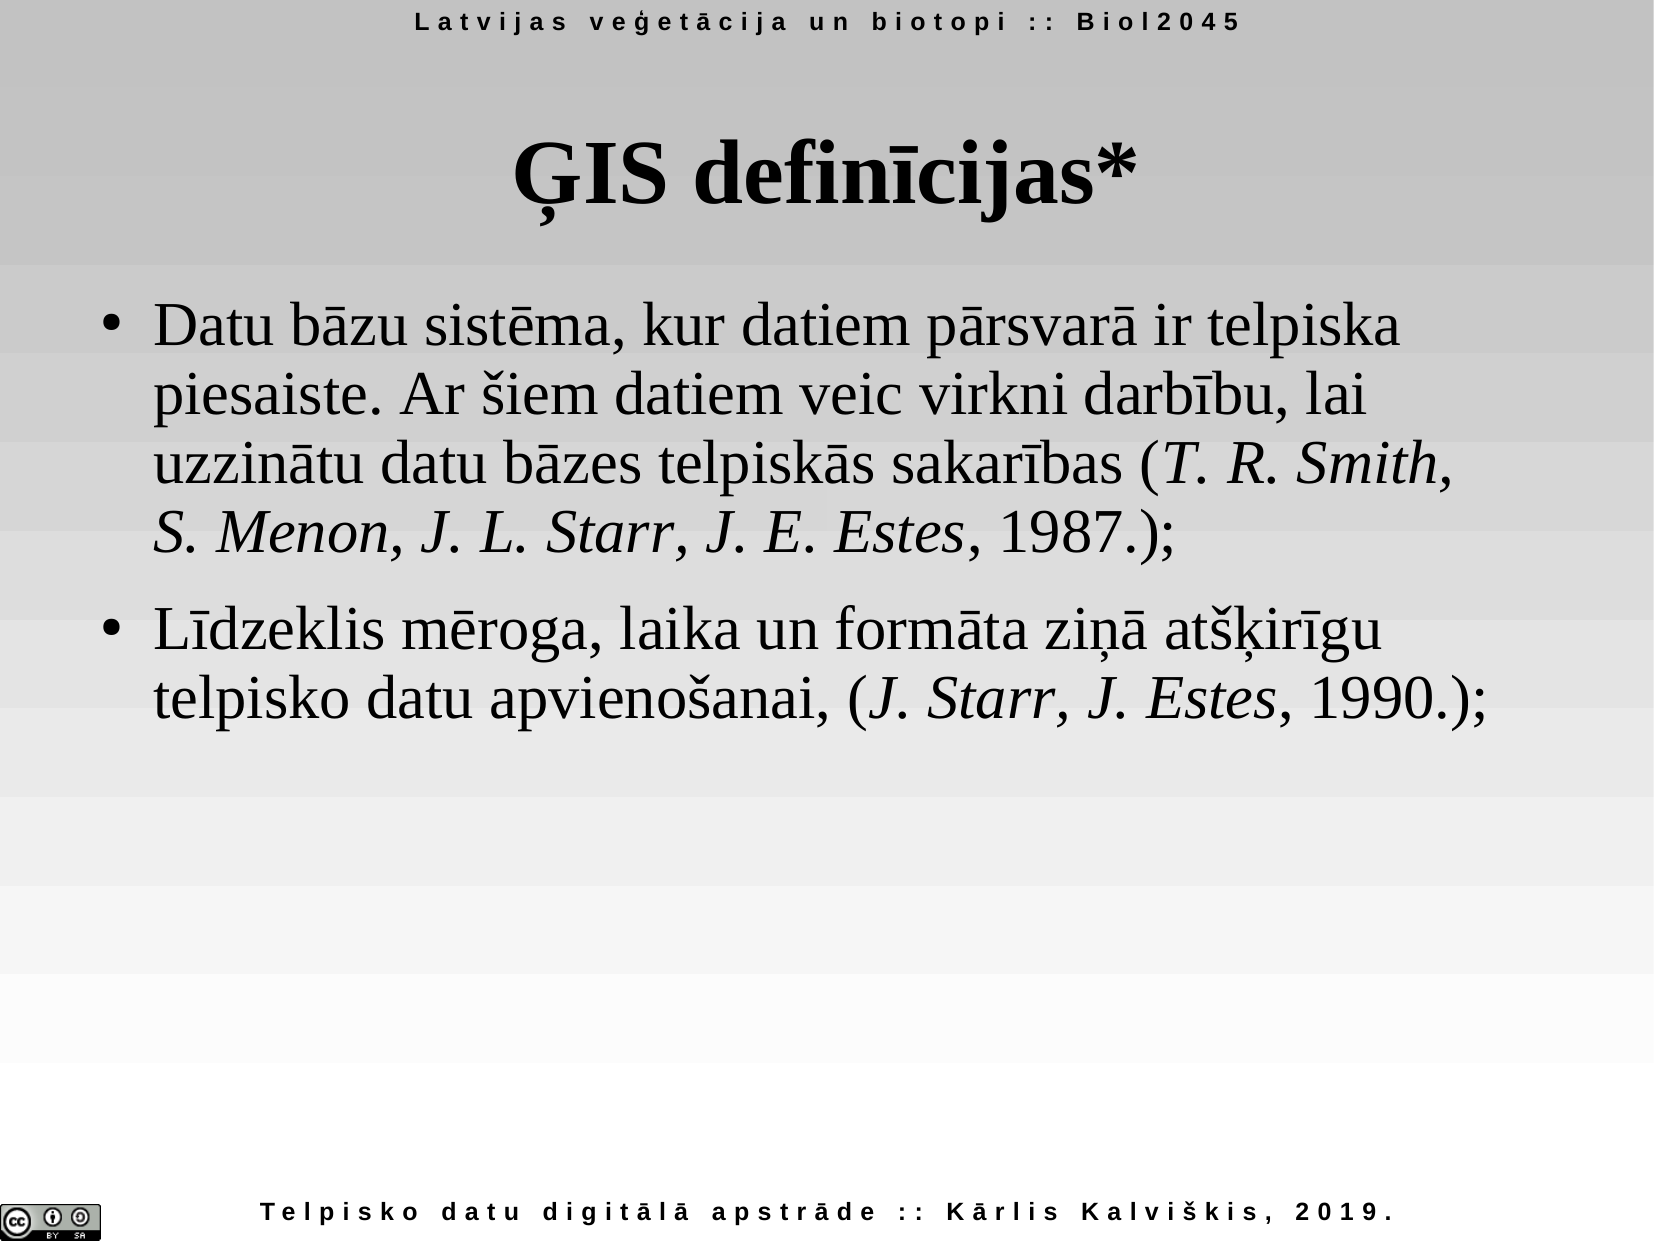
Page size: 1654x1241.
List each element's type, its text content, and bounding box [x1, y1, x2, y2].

title ĢIS definīcijas* [29, 49, 1625, 296]
list Datu bāzu sistēma, kur datiem pārsvarā ir telpiska piesaiste. Ar šiem datiem veic virkni darbību, lai uzzinātu datu bāzes telpiskās sakarības (T. R. Smith, S. Menon, J. L. Starr, J. E. Estes, 1987.); Līdzeklis mēroga, laika un formāta ziņā atšķirīgu telpisko datu apvienošanai, (J. Starr, J. Estes, 1990.); [82, 296, 1571, 1113]
picture [0, 0, 1654, 1241]
